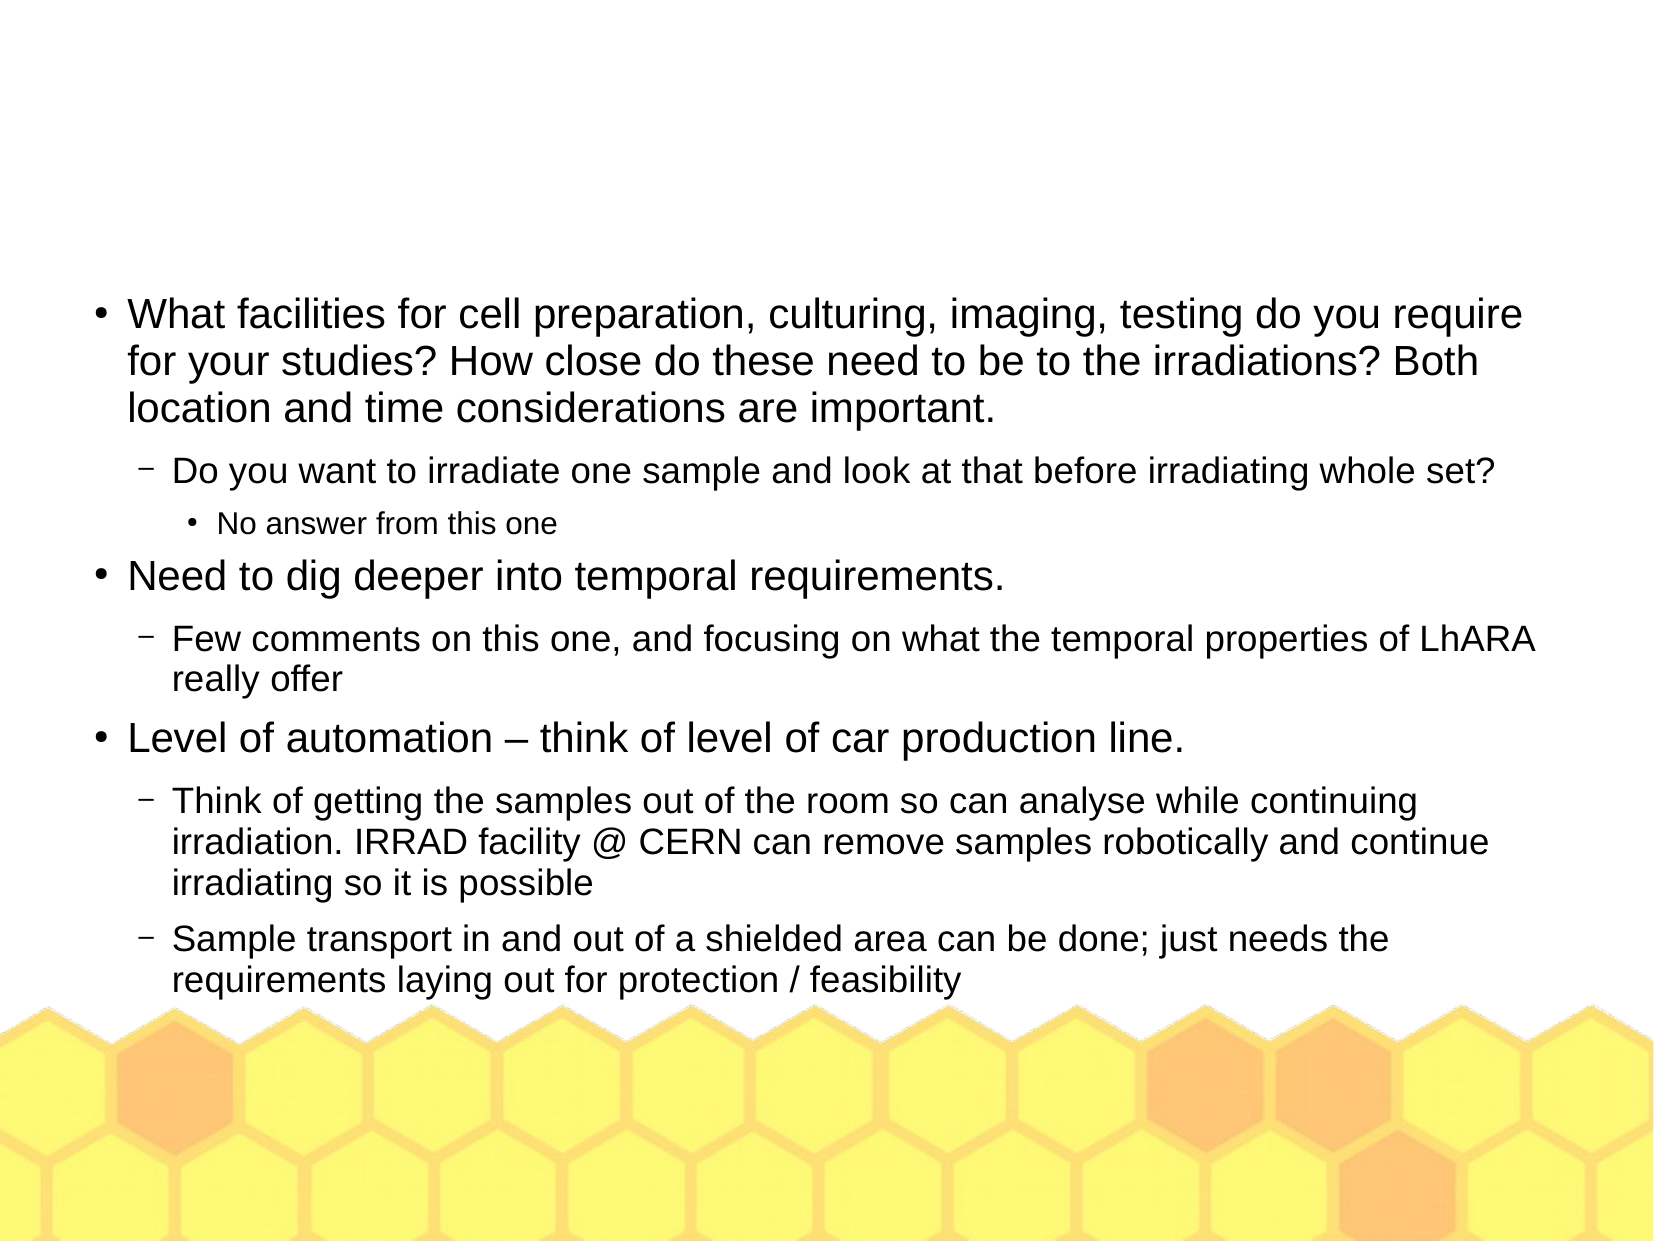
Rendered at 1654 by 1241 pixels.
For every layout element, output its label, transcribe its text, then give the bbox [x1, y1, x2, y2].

list What facilities for cell preparation, culturing, imaging, testing do you require for your studies? How close do these need to be to the irradiations? Both location and time considerations are important. Do you want to irradiate one sample and look at that before irradiating whole set? No answer from this one Need to dig deeper into temporal requirements. Few comments on this one, and focusing on what the temporal properties of LhARA really offer Level of automation – think of level of car production line. Think of getting the samples out of the room so can analyse while continuing irradiation. IRRAD facility @ CERN can remove samples robotically and continue irradiating so it is possible Sample transport in and out of a shielded area can be done; just needs the requirements laying out for protection / feasibility [82, 290, 1571, 1010]
picture [0, 1001, 1654, 1241]
